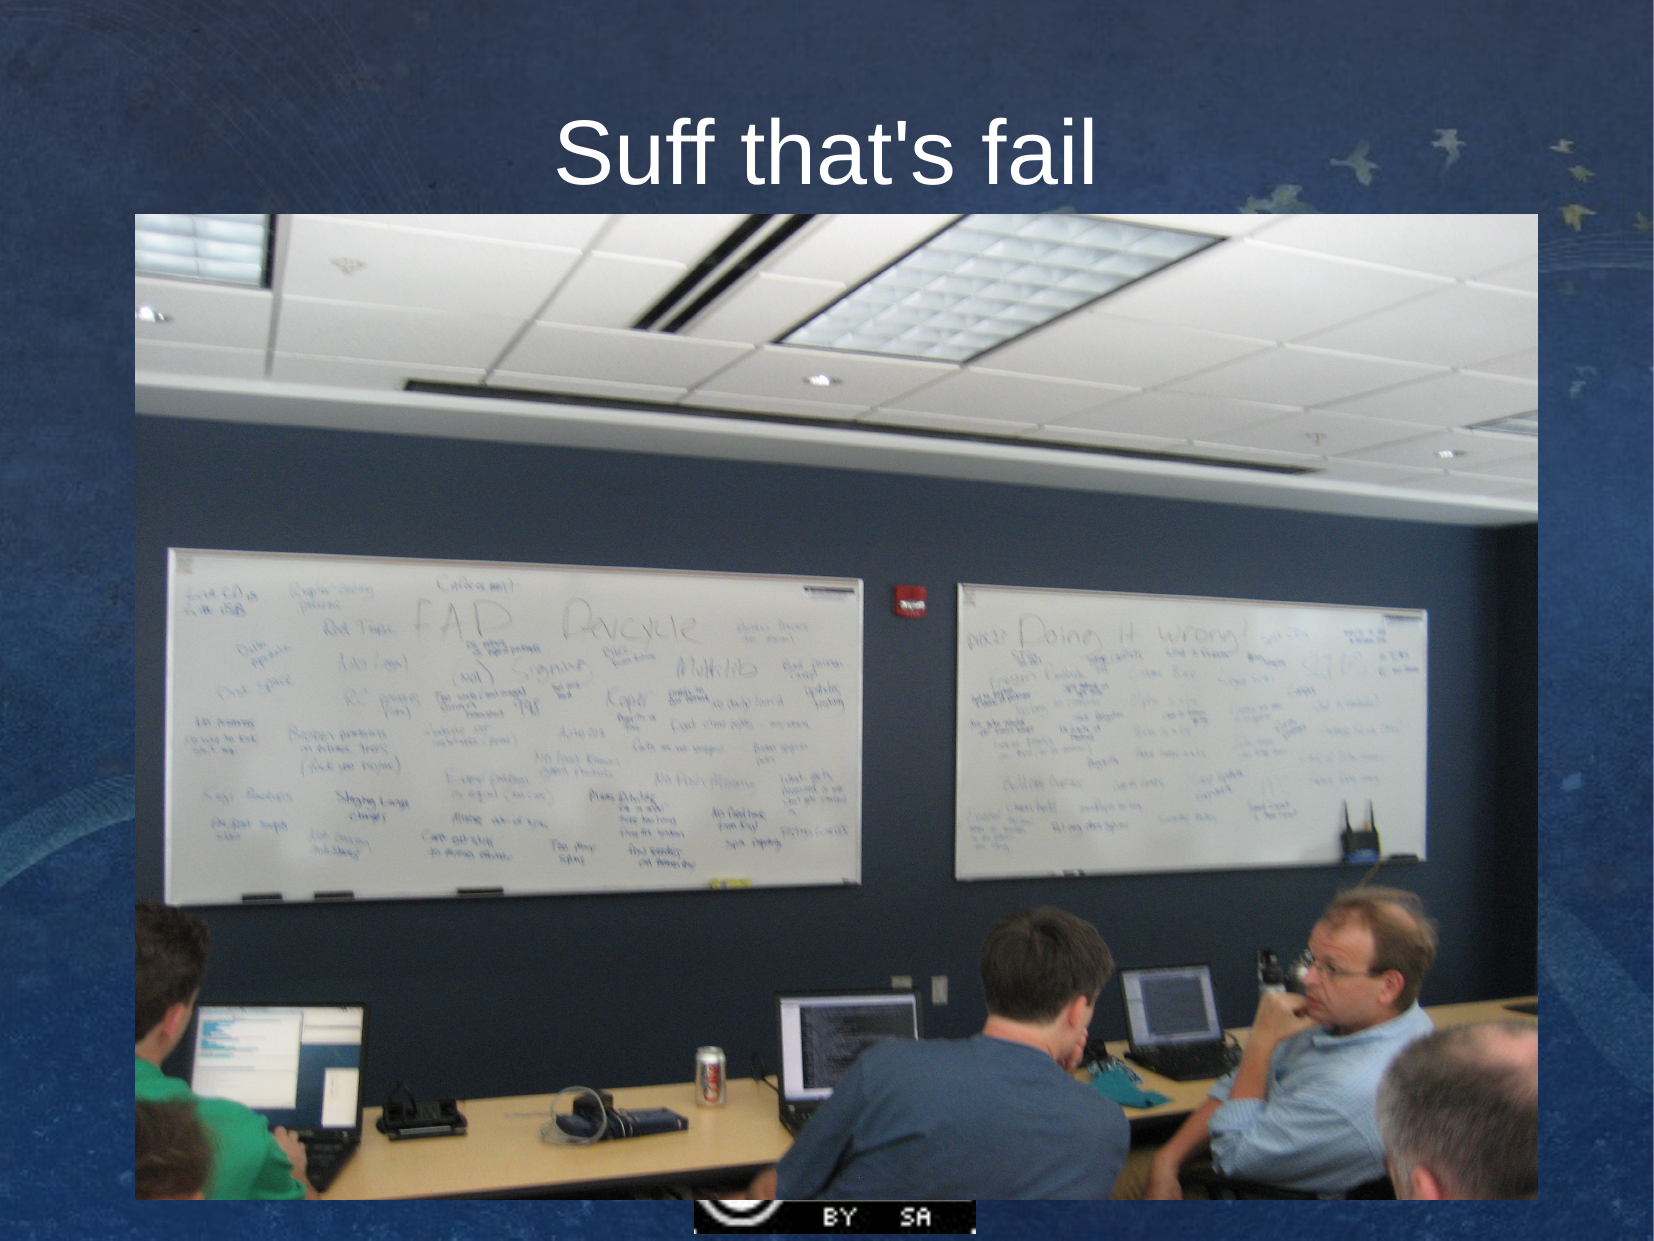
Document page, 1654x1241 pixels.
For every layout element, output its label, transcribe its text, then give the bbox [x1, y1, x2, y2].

title Suff that's fail [82, 49, 1571, 257]
picture [0, 0, 1654, 1241]
